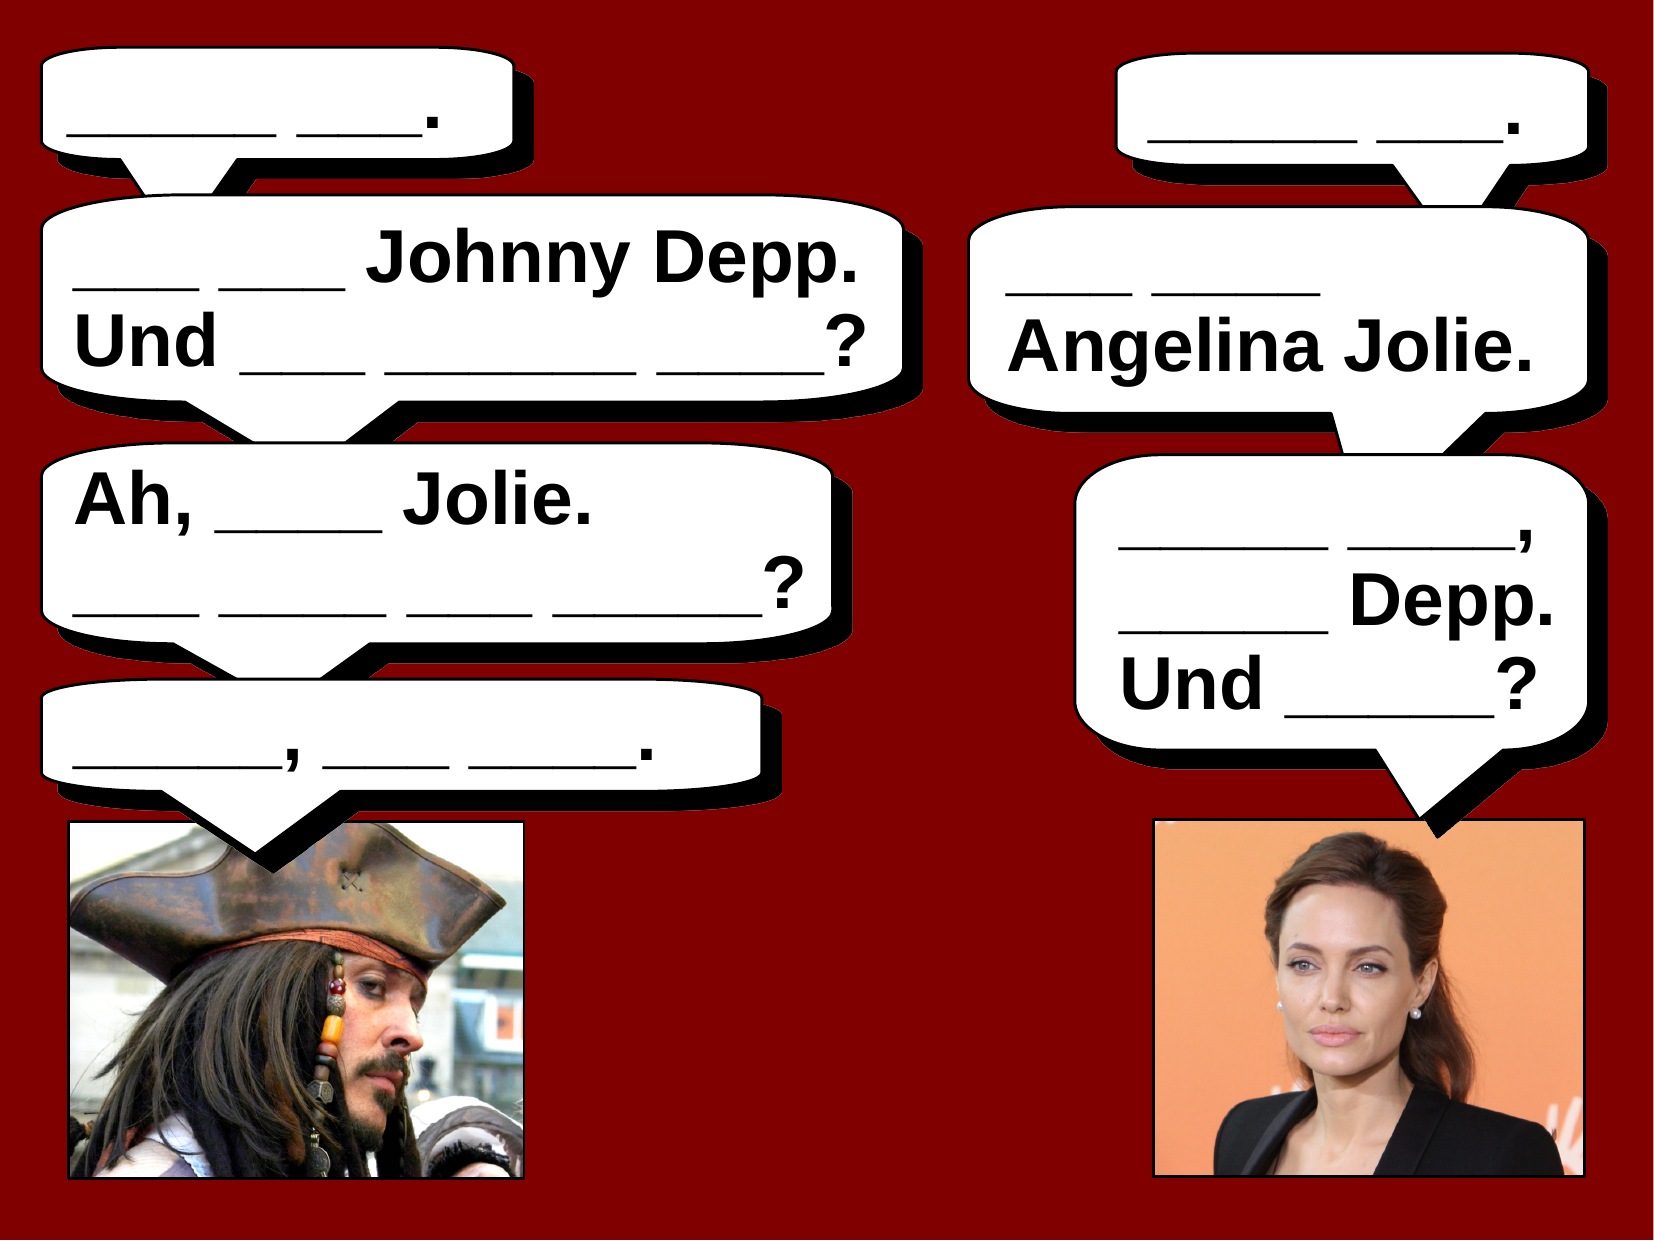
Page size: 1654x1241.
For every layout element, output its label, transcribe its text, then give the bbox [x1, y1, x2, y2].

text_box ___ ___ Johnny Depp. Und ___ ______ ____? [59, 206, 898, 397]
text_box [78, 172, 866, 206]
text_box [1577, 479, 1589, 726]
text_box [41, 688, 59, 783]
text_box _____ ___. [53, 53, 502, 172]
text_box ___ ____ Angelina Jolie. [992, 212, 1607, 438]
text_box _____ ____, _____ Depp. Und _____? [1104, 466, 1577, 818]
text_box [1116, 60, 1133, 159]
text_box [502, 56, 514, 151]
text_box _____, ___ ____. [59, 685, 745, 792]
text_box [1583, 64, 1589, 154]
text_box [41, 459, 59, 628]
text_box [162, 792, 340, 855]
text_box [41, 56, 53, 151]
picture [1154, 820, 1584, 1176]
text_box [74, 650, 730, 685]
text_box [63, 47, 492, 53]
text_box [1074, 466, 1104, 738]
text_box [41, 212, 59, 385]
text_box [898, 219, 904, 378]
picture [69, 822, 523, 1178]
text_box Ah, ____ Jolie. ___ ____ ___ _____? [59, 448, 874, 650]
text_box [103, 397, 835, 448]
text_box [745, 688, 762, 783]
text_box [1105, 438, 1558, 466]
text_box [1016, 178, 1541, 212]
text_box [968, 219, 992, 401]
text_box [1137, 53, 1568, 59]
text_box _____ ___. [1133, 59, 1583, 178]
